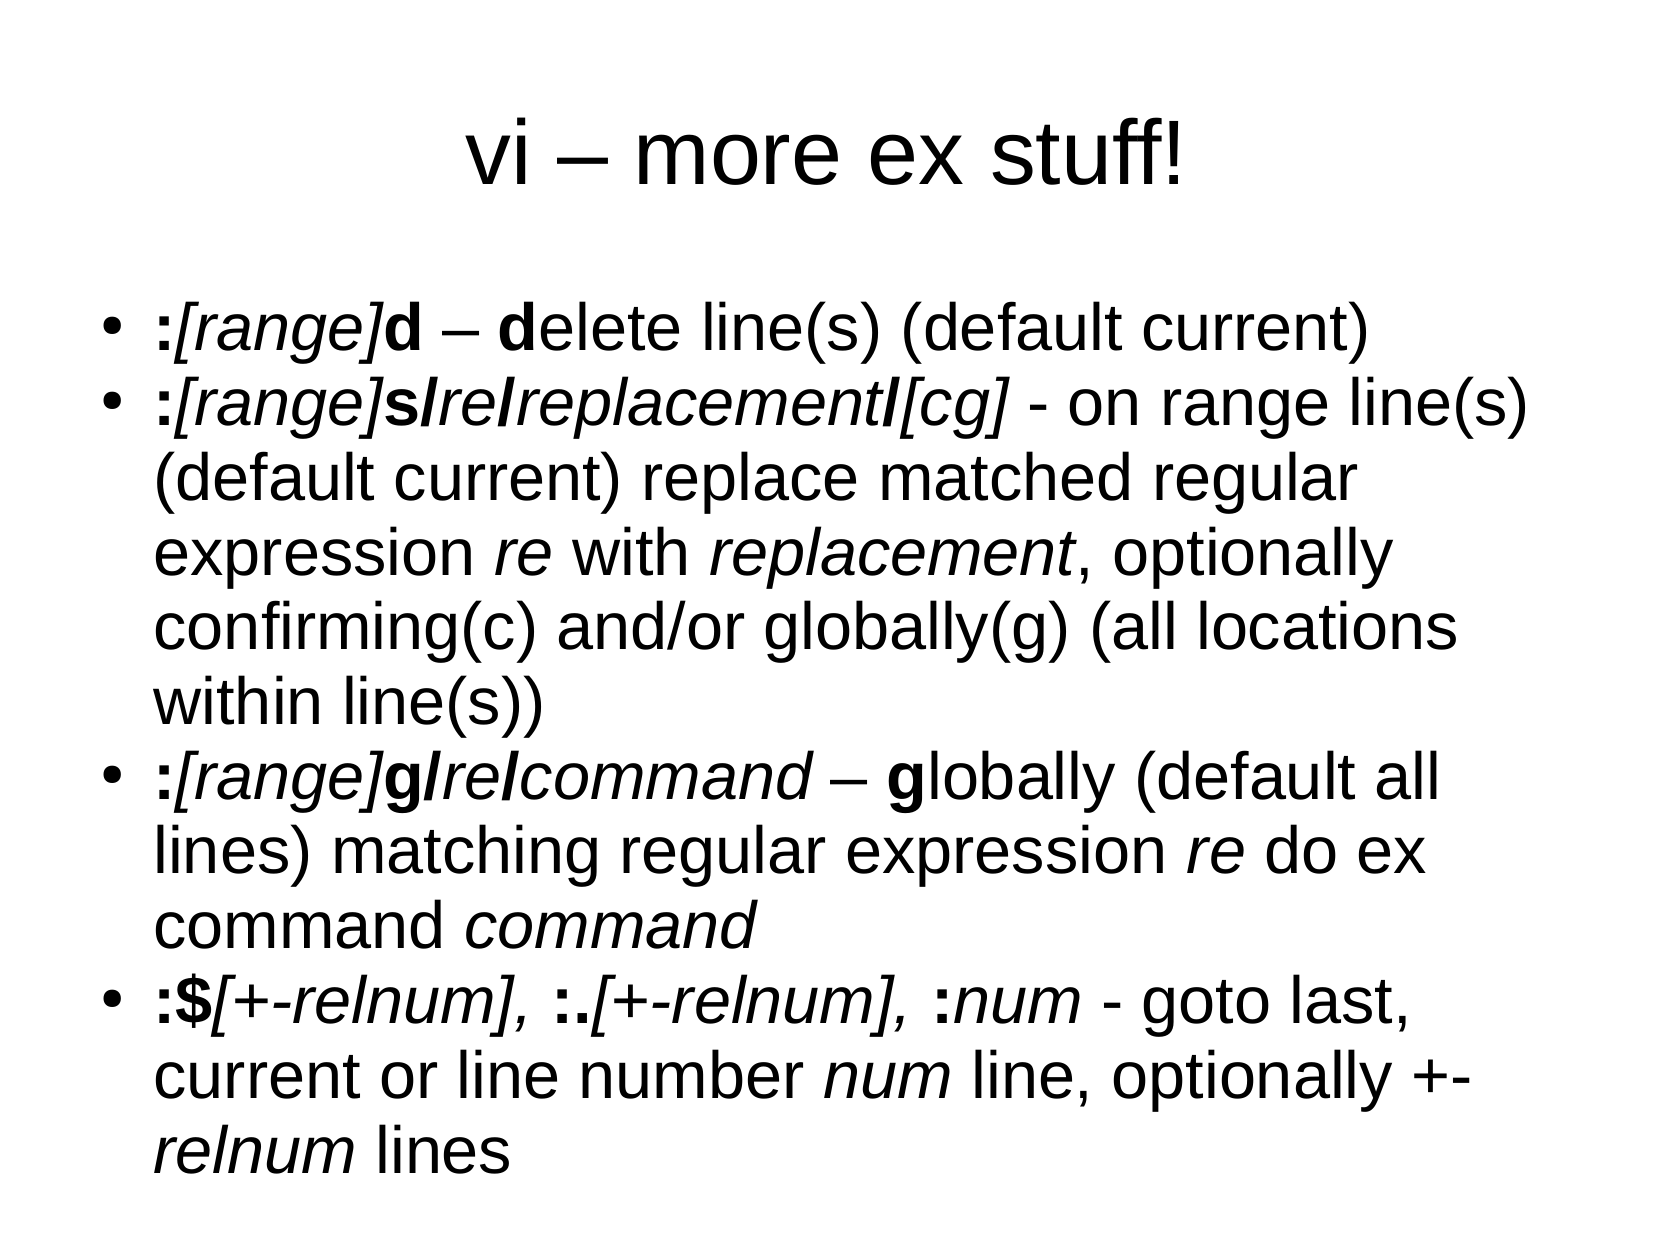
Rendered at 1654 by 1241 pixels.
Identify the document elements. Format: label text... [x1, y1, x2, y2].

list :[range]d – delete line(s) (default current) :[range]s/re/replacement/[cg] - on range line(s) (default current) replace matched regular expression re with replacement, optionally confirming(c) and/or globally(g) (all locations within line(s)) :[range]g/re/command – globally (default all lines) matching regular expression re do ex command command :$[+-relnum], :.[+-relnum], :num - goto last, current or line number num line, optionally +- relnum lines [82, 290, 1571, 1188]
title vi – more ex stuff! [82, 56, 1571, 250]
